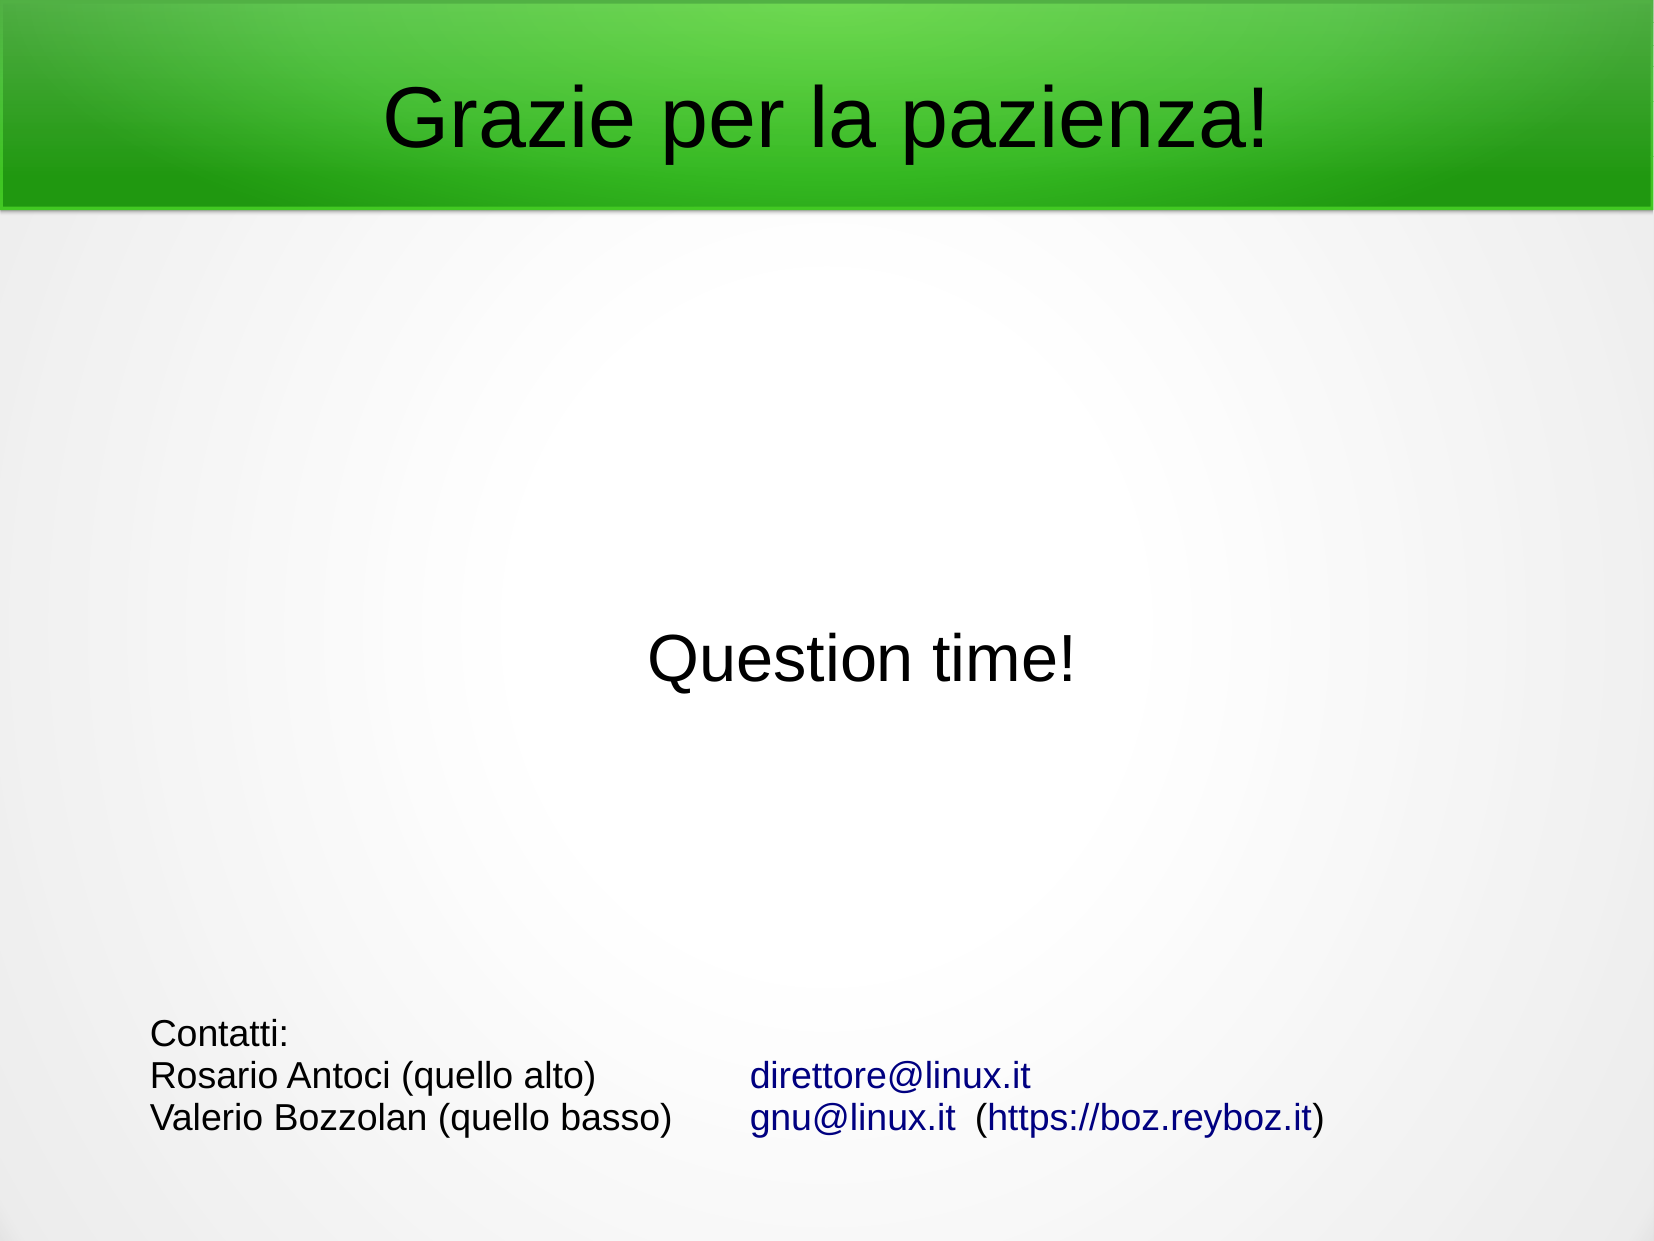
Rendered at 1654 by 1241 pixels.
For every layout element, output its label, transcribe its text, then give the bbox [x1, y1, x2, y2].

list Question time! [82, 299, 1571, 1019]
text_box Contatti: Rosario Antoci (quello alto) direttore@linux.it Valerio Bozzolan (quello basso) gnu@linux.it (https://boz.reyboz.it) [135, 1005, 1636, 1188]
title Grazie per la pazienza! [82, 47, 1571, 189]
